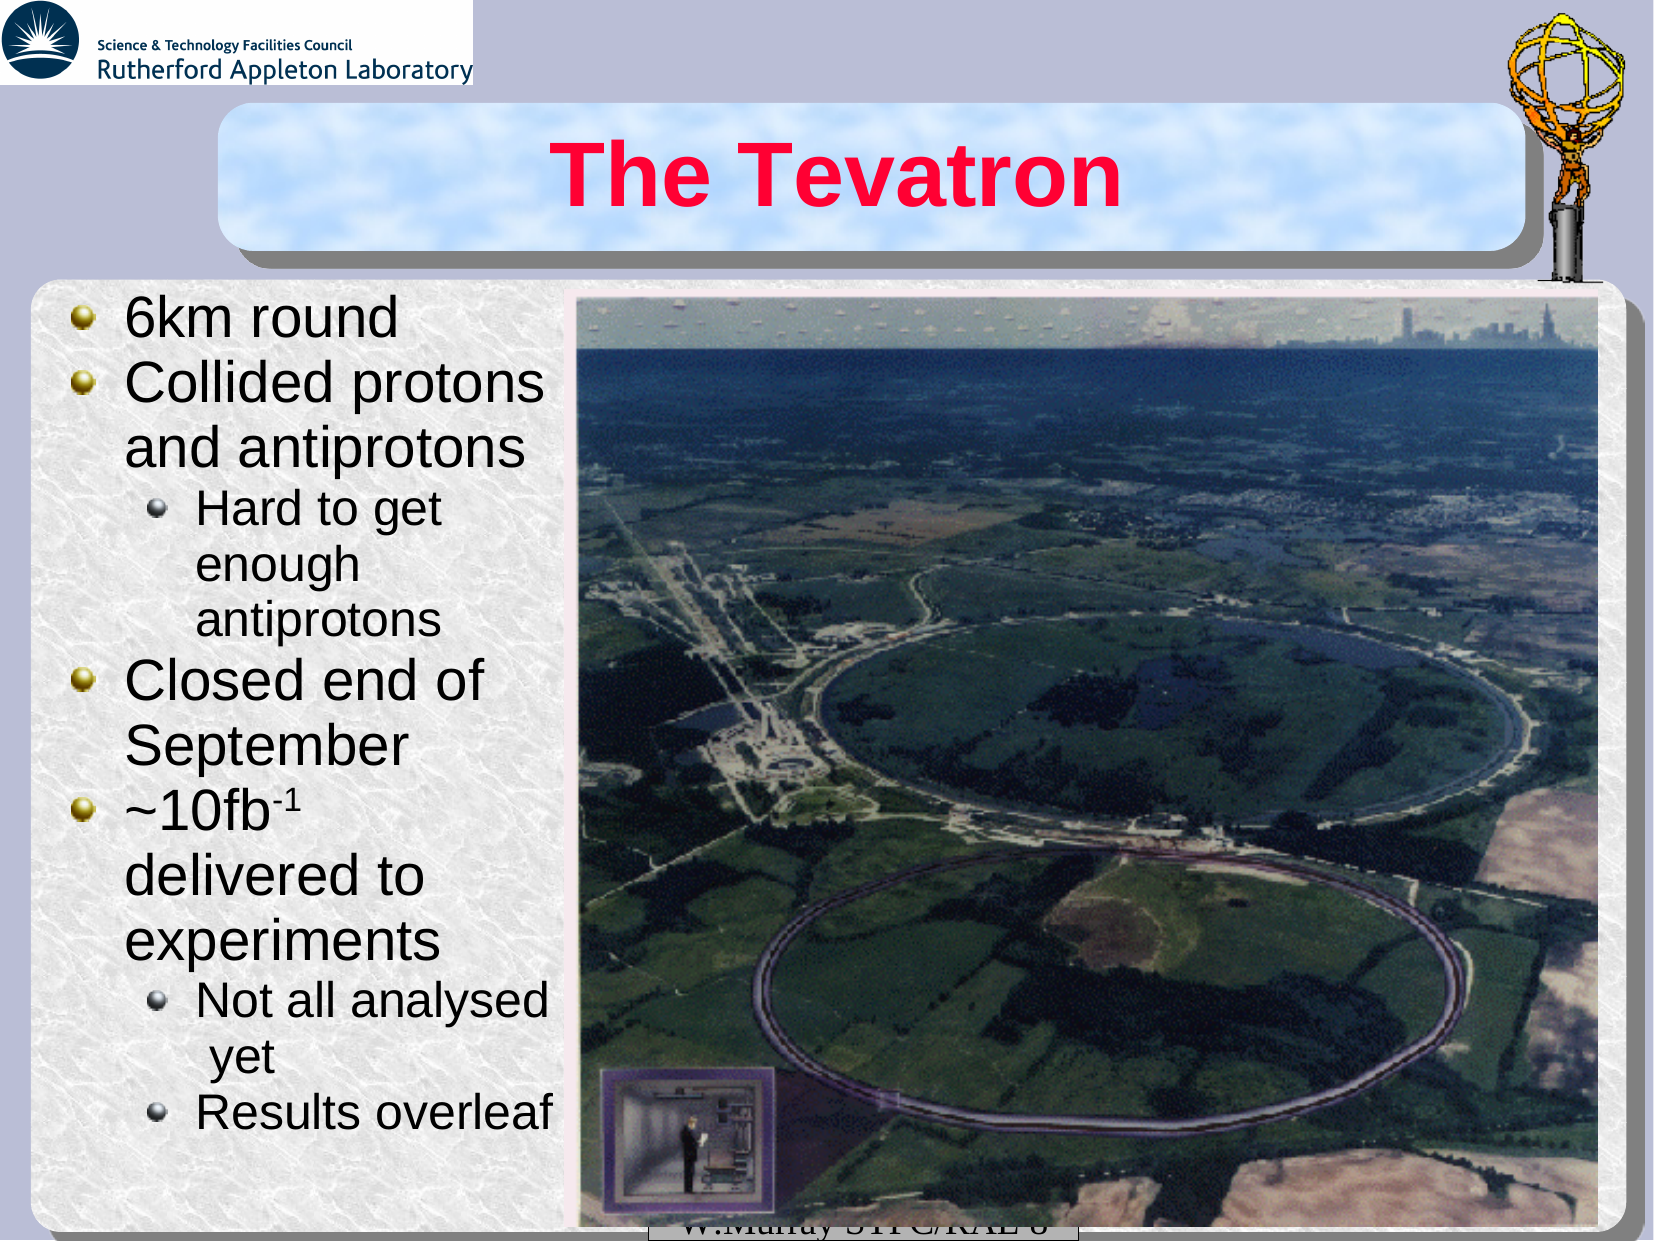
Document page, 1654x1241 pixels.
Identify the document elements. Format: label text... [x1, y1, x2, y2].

picture [30, 0, 1654, 1232]
title The Tevatron [90, 101, 1584, 249]
list 6km round Collided protons and antiprotons Hard to get enough antiprotons Closed end of September ~10fb-1 delivered to experiments Not all analysed yet Results overleaf [53, 285, 554, 1193]
picture [0, 0, 473, 85]
